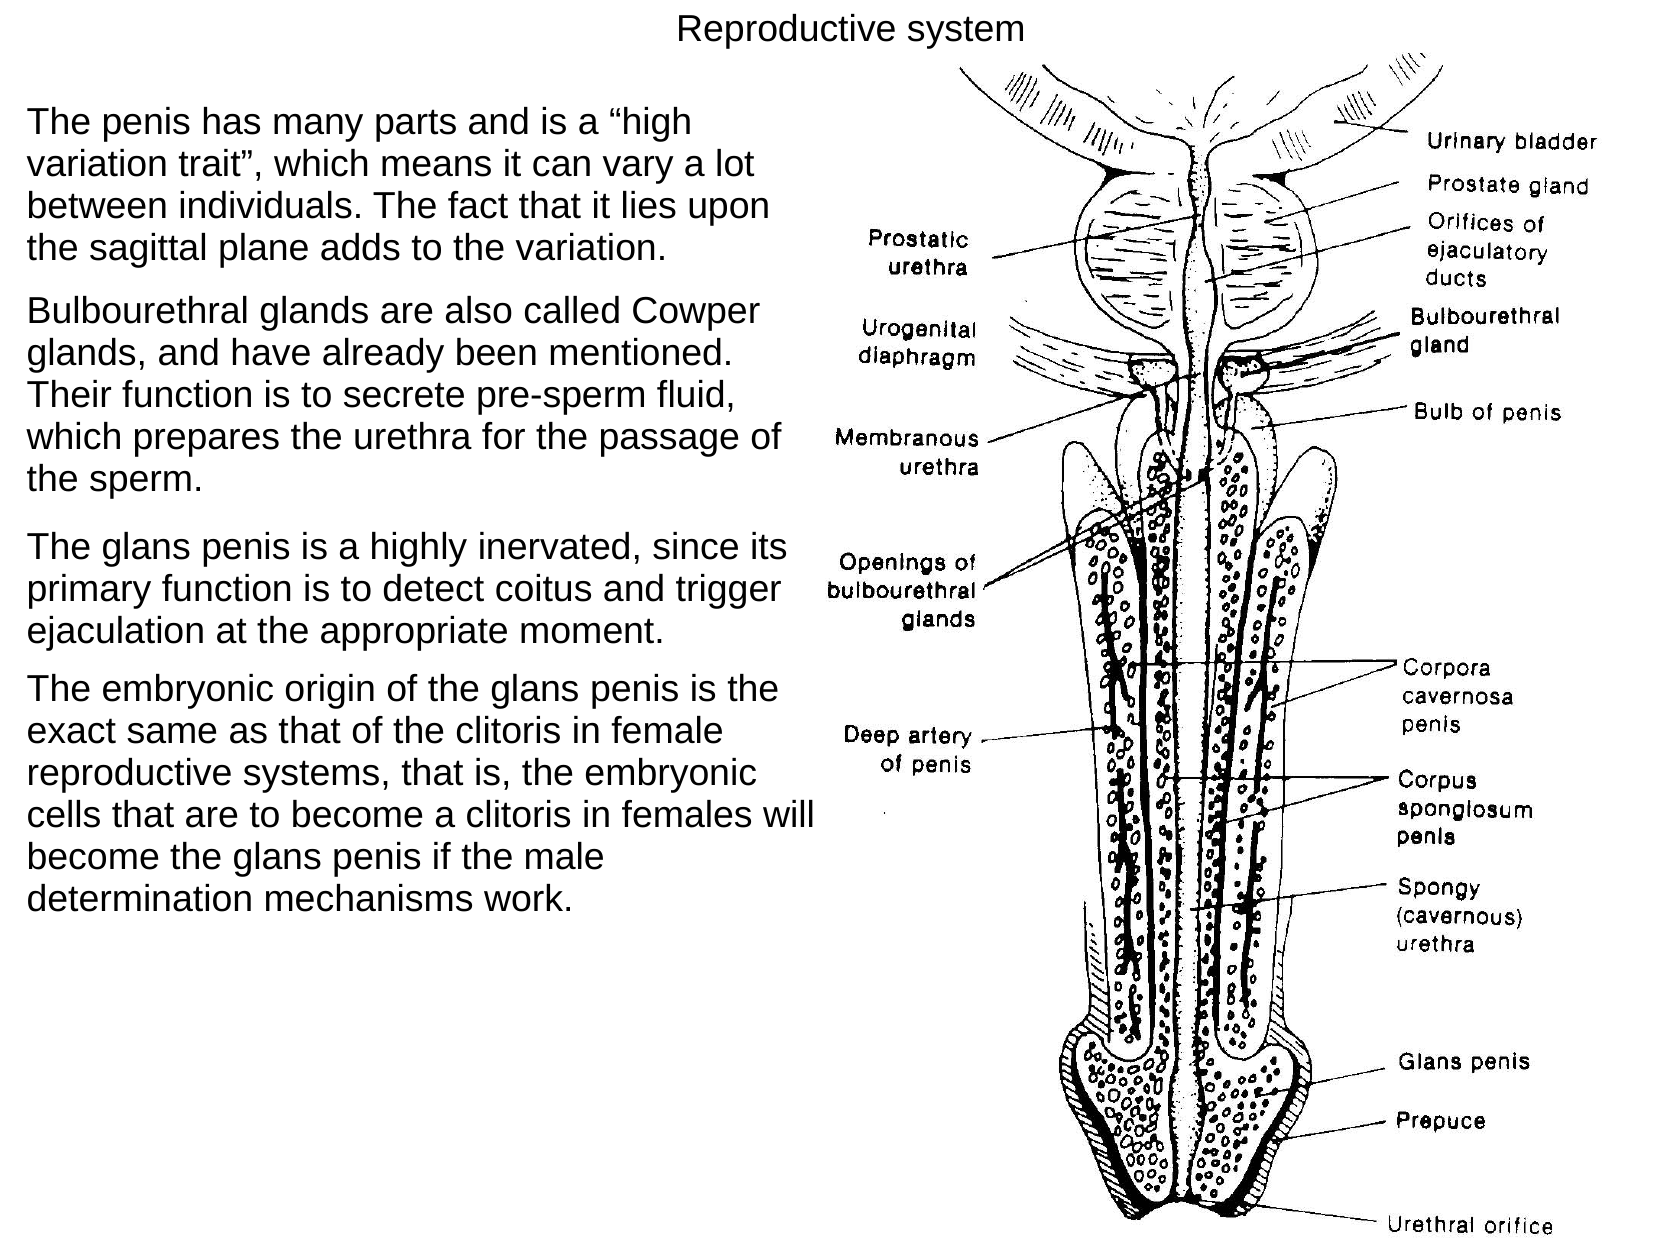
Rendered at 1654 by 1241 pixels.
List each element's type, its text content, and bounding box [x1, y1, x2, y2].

text_box The embryonic origin of the glans penis is the exact same as that of the clitoris in female reproductive systems, that is, the embryonic cells that are to become a clitoris in females will become the glans penis if the male determination mechanisms work. [11, 659, 839, 927]
text_box Bulbourethral glands are also called Cowper glands, and have already been mentioned. Their function is to secrete pre-sperm fluid, which prepares the urethra for the passage of the sperm. [11, 281, 839, 507]
picture [819, 52, 1607, 1241]
text_box The penis has many parts and is a “high variation trait”, which means it can vary a lot between individuals. The fact that it lies upon the sagittal plane adds to the variation. [11, 92, 819, 276]
text_box Reproductive system [661, 0, 1052, 60]
text_box The glans penis is a highly inervated, since its primary function is to detect coitus and trigger ejaculation at the appropriate moment. [11, 518, 839, 659]
